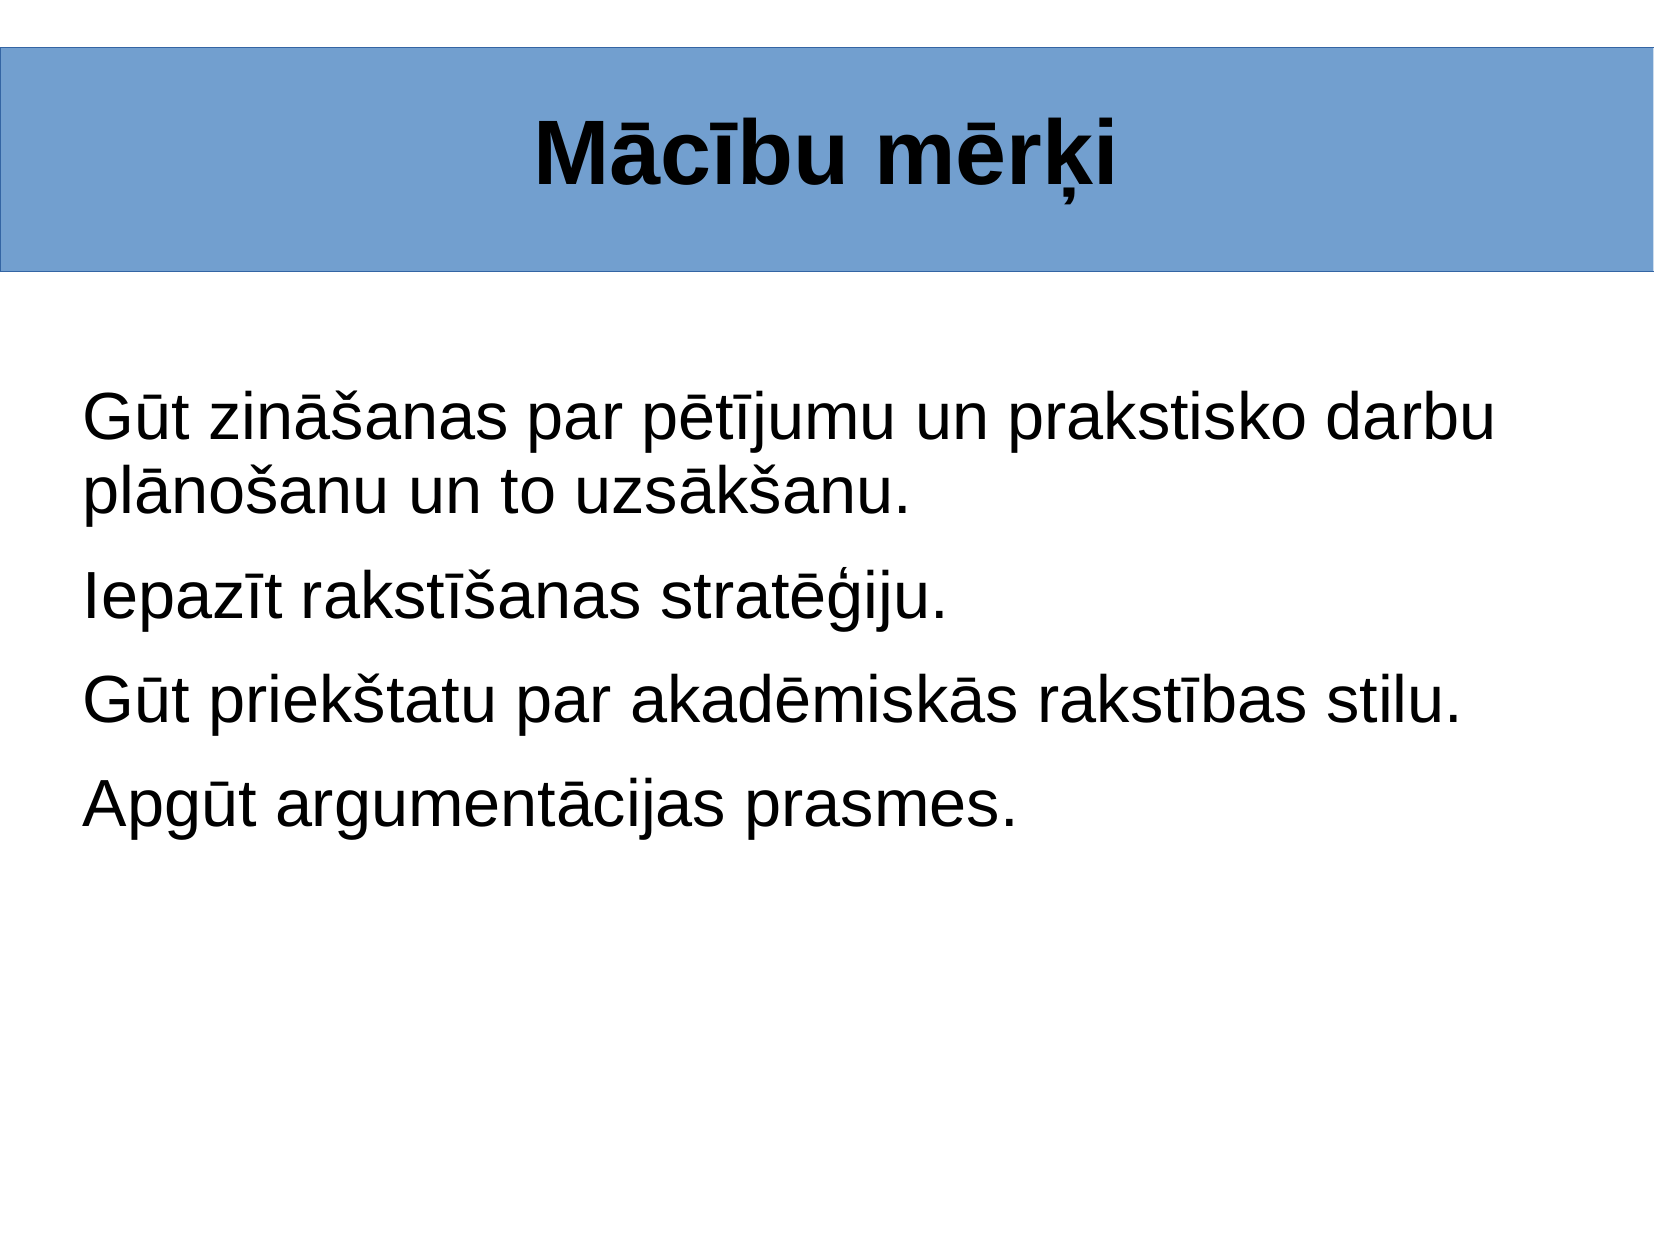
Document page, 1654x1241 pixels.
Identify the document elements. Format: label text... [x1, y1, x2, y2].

text_box [0, 47, 1654, 272]
list Gūt zināšanas par pētījumu un prakstisko darbu plānošanu un to uzsākšanu. Iepazīt rakstīšanas stratēģiju. Gūt priekštatu par akadēmiskās rakstības stilu. Apgūt argumentācijas prasmes. [82, 378, 1619, 1099]
title Mācību mērķi [82, 49, 1571, 257]
